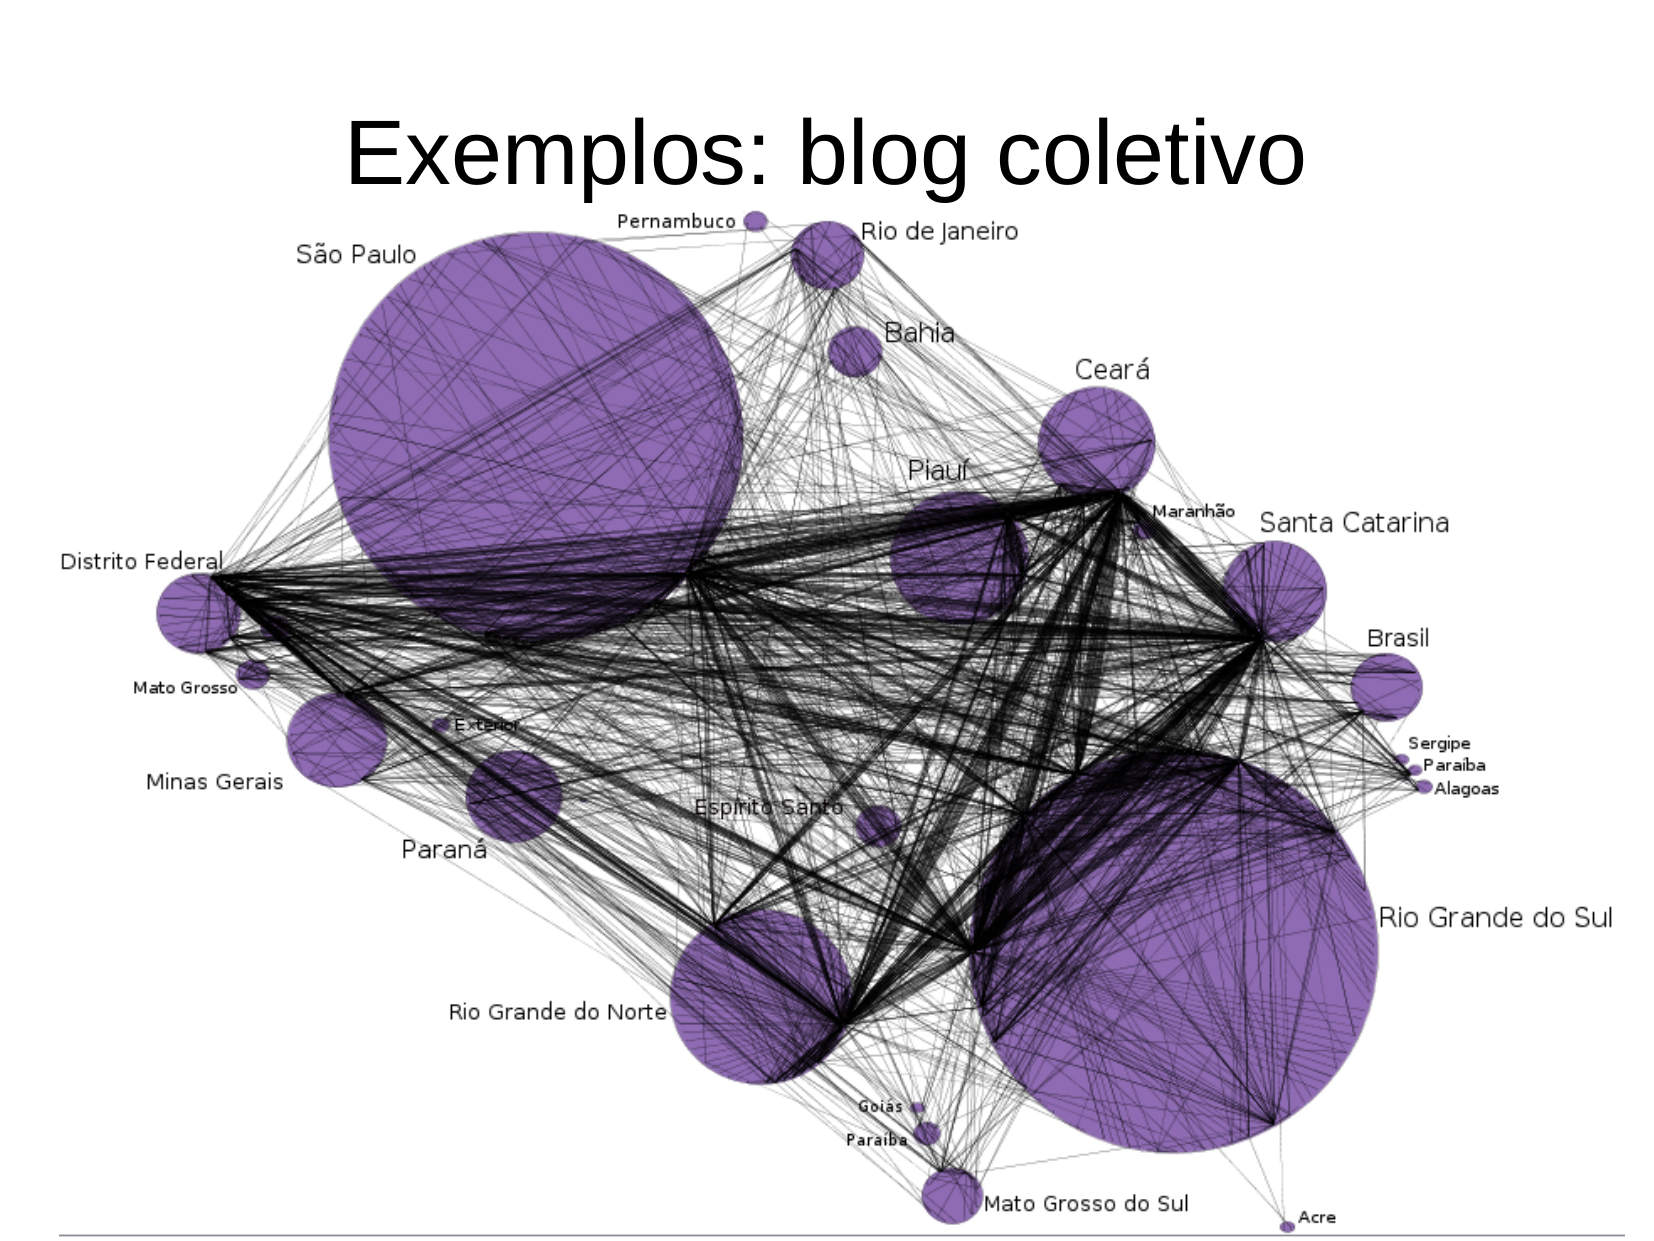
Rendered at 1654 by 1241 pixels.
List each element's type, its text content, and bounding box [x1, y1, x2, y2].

title Exemplos: blog coletivo [82, 49, 1571, 208]
picture [59, 208, 1625, 1241]
